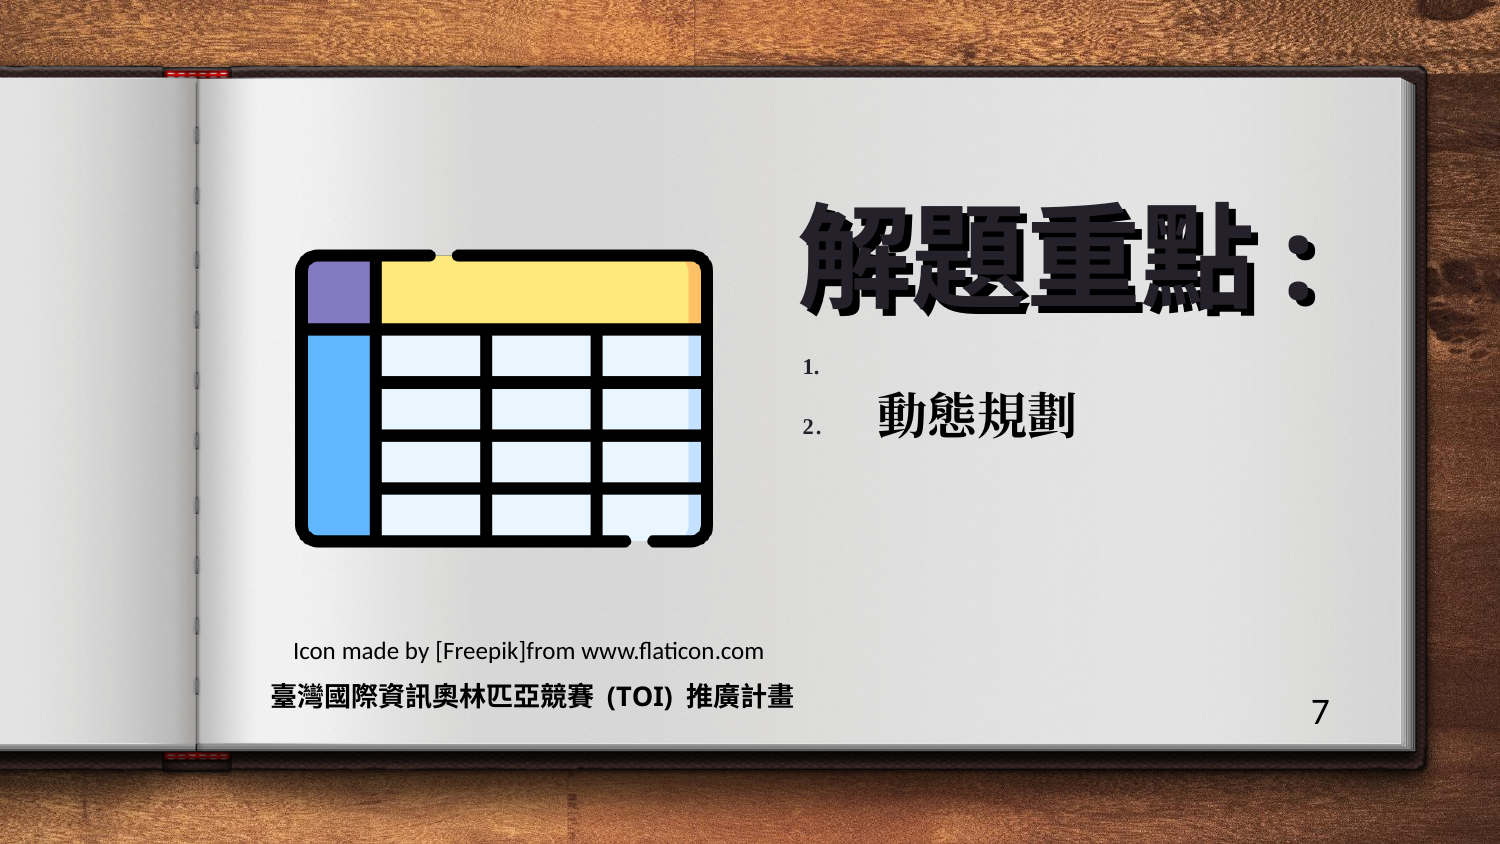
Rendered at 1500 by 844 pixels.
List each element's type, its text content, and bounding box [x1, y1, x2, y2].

title 解題重點: [782, 146, 1313, 338]
text_box [1295, 672, 1386, 737]
subtitle 動態規劃 [787, 309, 1361, 584]
text_box Icon made by [Freepik]from www.flaticon.com [278, 627, 867, 672]
picture [295, 189, 713, 607]
